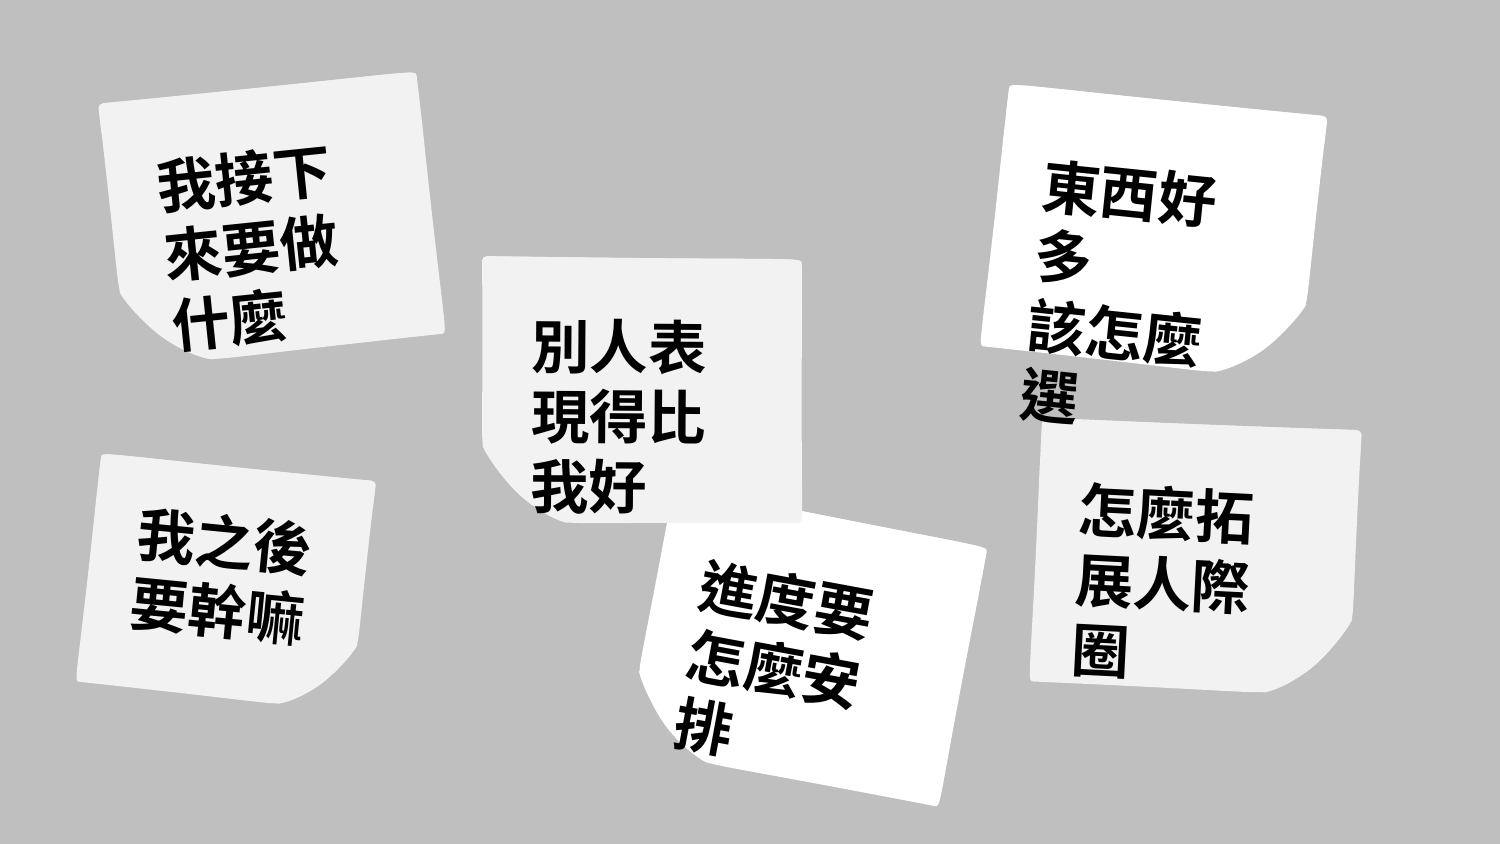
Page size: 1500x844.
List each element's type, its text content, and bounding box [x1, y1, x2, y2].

text_box [1029, 426, 1362, 683]
text_box [98, 72, 445, 337]
text_box 我之後 要幹嘛 [112, 488, 344, 665]
text_box 怎麼拓展人際圈 [1054, 465, 1327, 704]
text_box 進度要 怎麼安排 [653, 539, 951, 808]
text_box [76, 454, 376, 704]
text_box 我接下來要做什麼 [138, 118, 421, 369]
text_box [980, 85, 1328, 350]
text_box 東西好多 該怎麼選 [1001, 140, 1292, 461]
text_box [482, 256, 987, 807]
text_box 別人表現得比我好 [515, 302, 778, 530]
